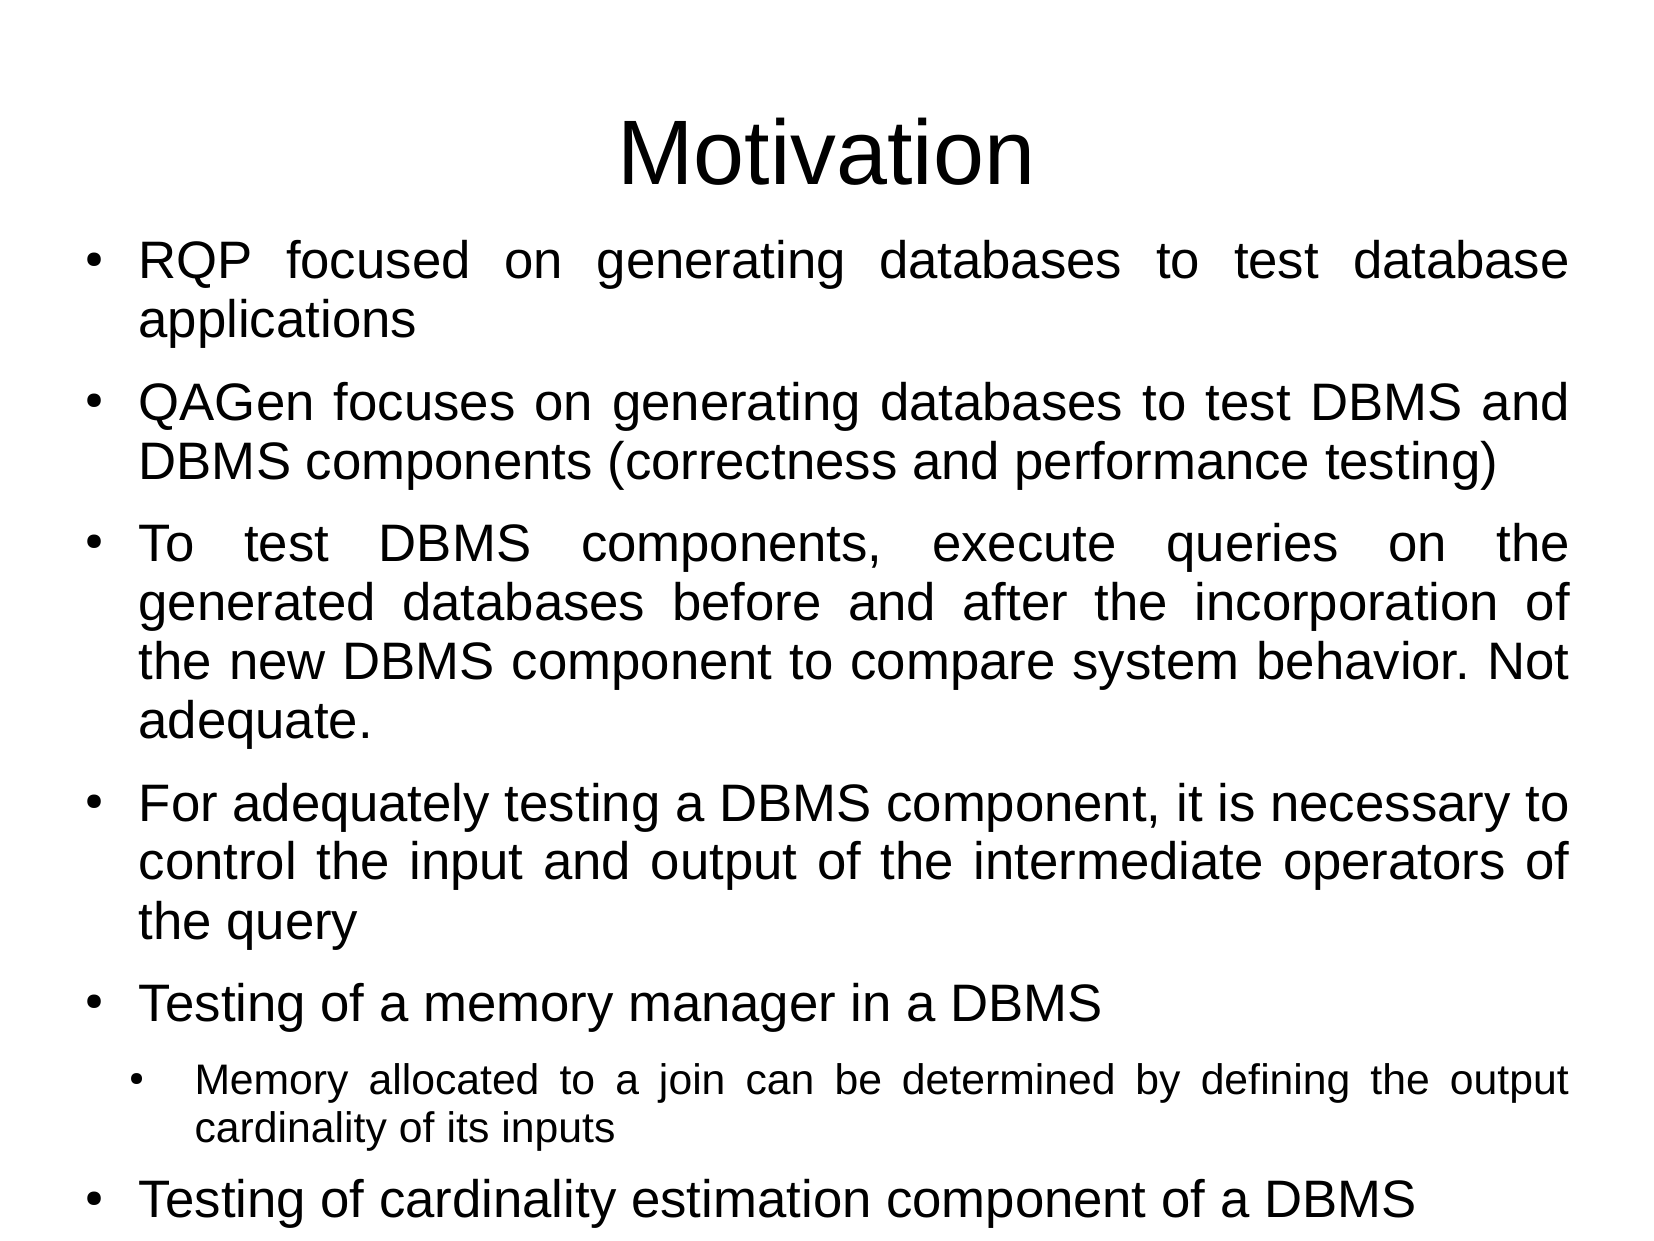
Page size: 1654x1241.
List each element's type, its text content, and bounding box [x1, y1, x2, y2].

title Motivation [82, 56, 1571, 231]
list RQP focused on generating databases to test database applications QAGen focuses on generating databases to test DBMS and DBMS components (correctness and performance testing) To test DBMS components, execute queries on the generated databases before and after the incorporation of the new DBMS component to compare system behavior. Not adequate. For adequately testing a DBMS component, it is necessary to control the input and output of the intermediate operators of the query Testing of a memory manager in a DBMS Memory allocated to a join can be determined by defining the output cardinality of its inputs Testing of cardinality estimation component of a DBMS [82, 231, 1571, 1241]
